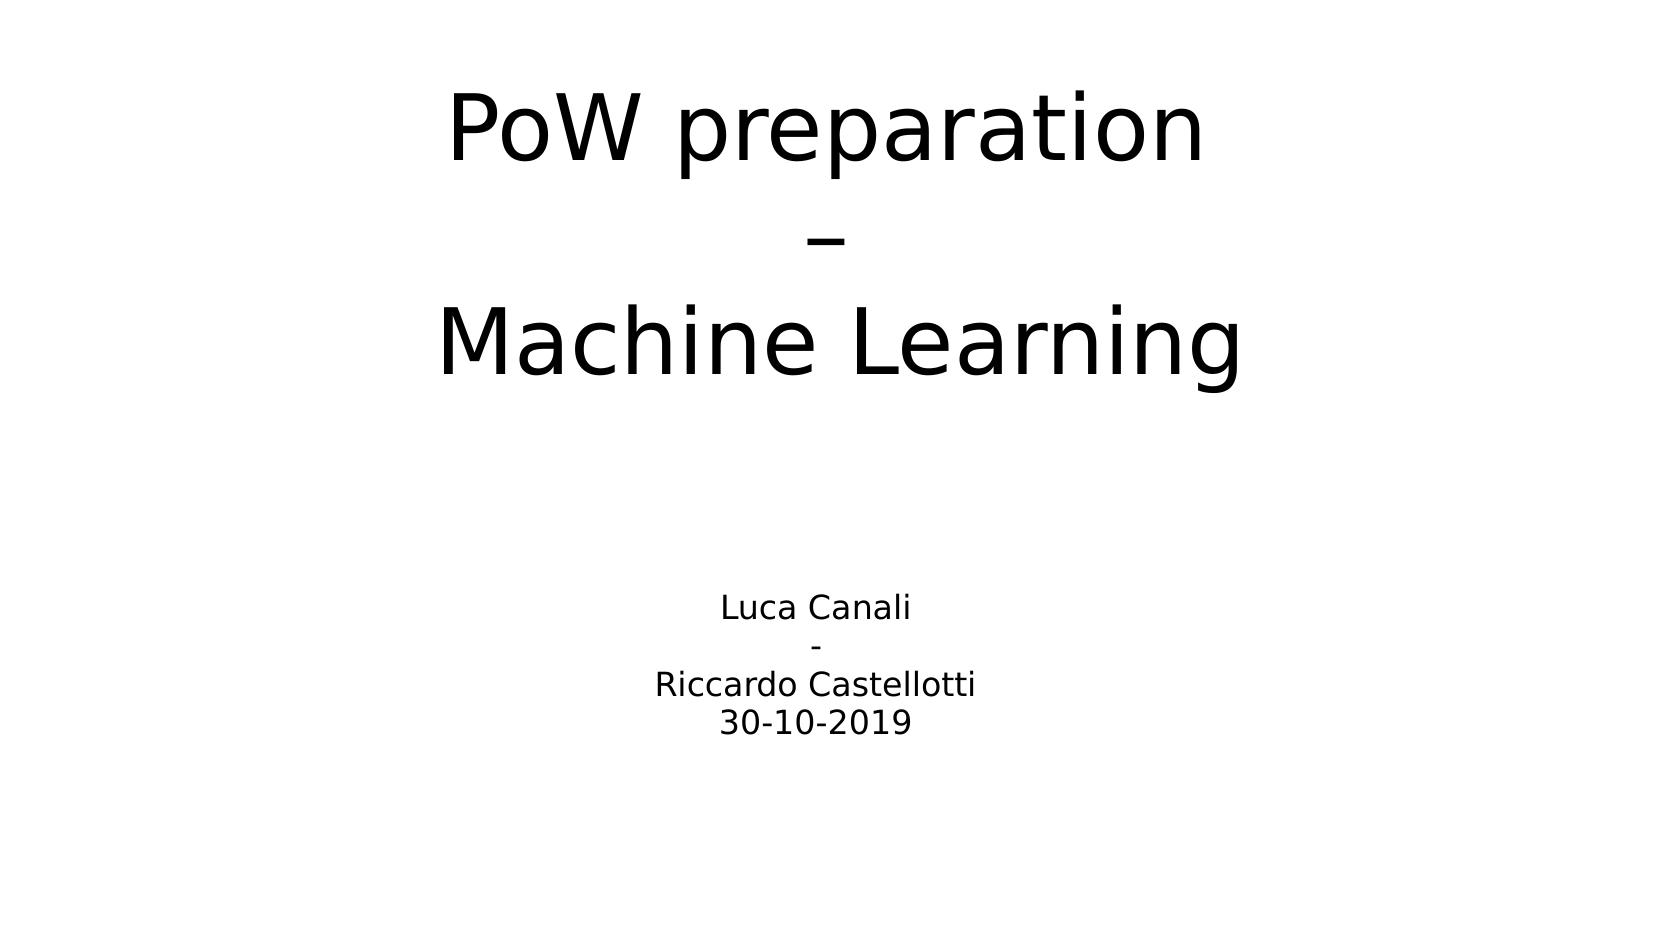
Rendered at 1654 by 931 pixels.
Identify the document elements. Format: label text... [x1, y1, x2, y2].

title PoW preparation – Machine Learning [82, 75, 1571, 397]
subtitle Luca Canali - Riccardo Castellotti 30-10-2019 [71, 545, 1561, 786]
